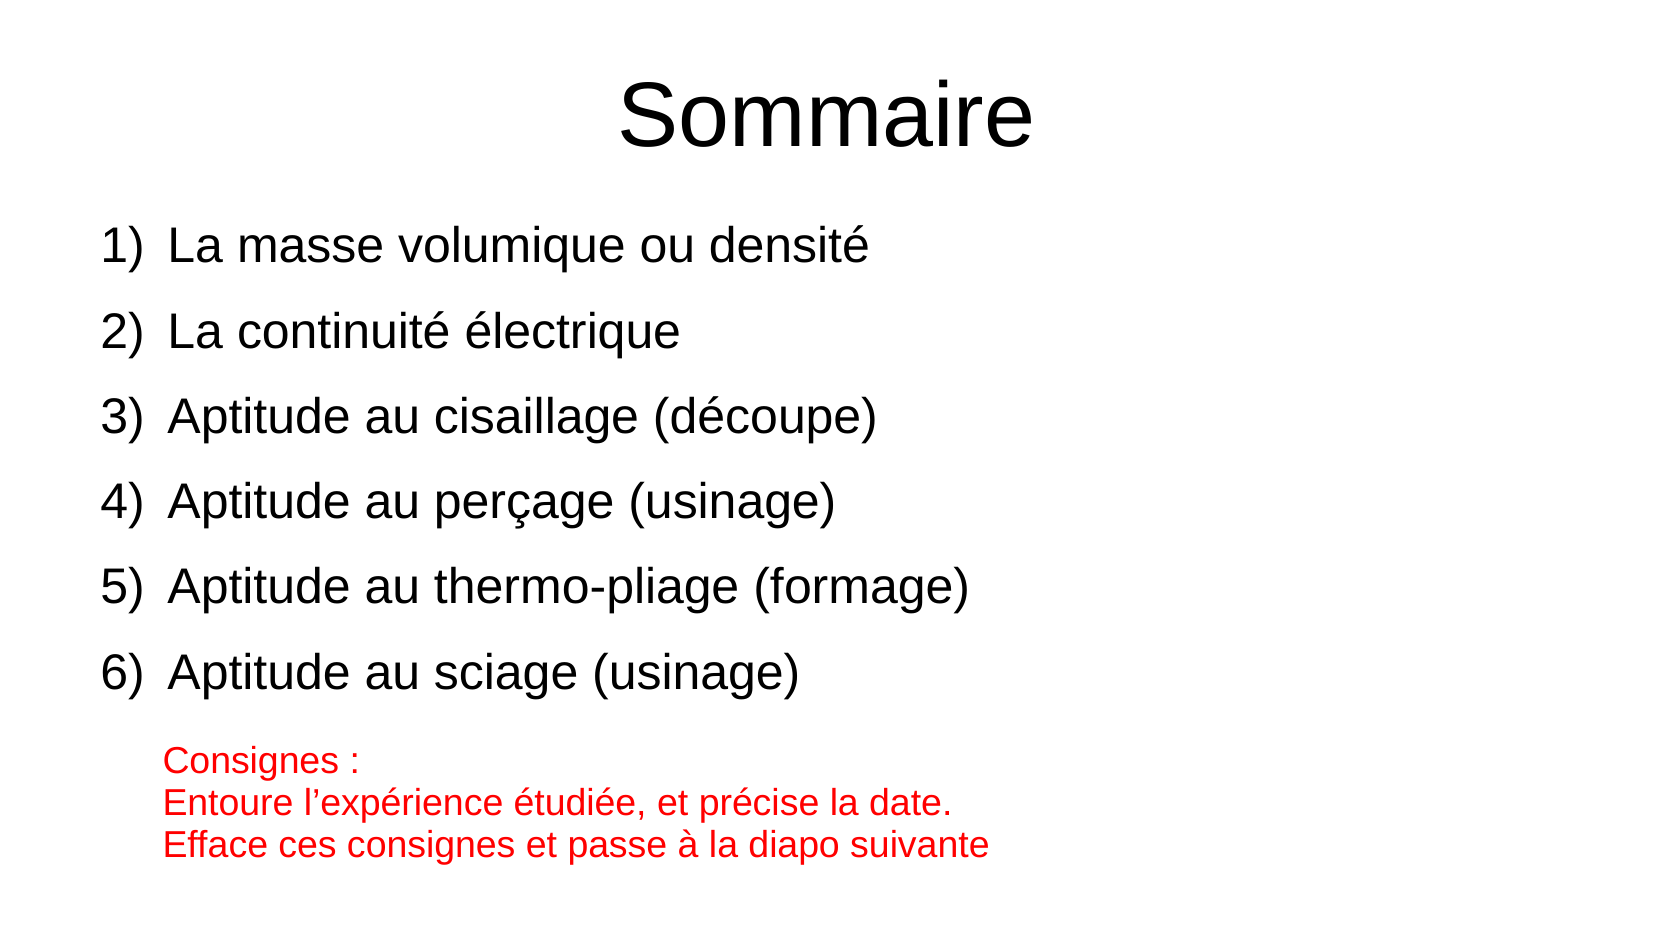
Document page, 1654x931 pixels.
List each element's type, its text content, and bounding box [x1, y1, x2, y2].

list La masse volumique ou densité La continuité électrique Aptitude au cisaillage (découpe) Aptitude au perçage (usinage) Aptitude au thermo-pliage (formage) Aptitude au sciage (usinage) [82, 217, 1571, 758]
title Sommaire [82, 37, 1571, 193]
text_box Consignes : Entoure l’expérience étudiée, et précise la date. Efface ces consignes et passe à la diapo suivante [147, 732, 1152, 892]
